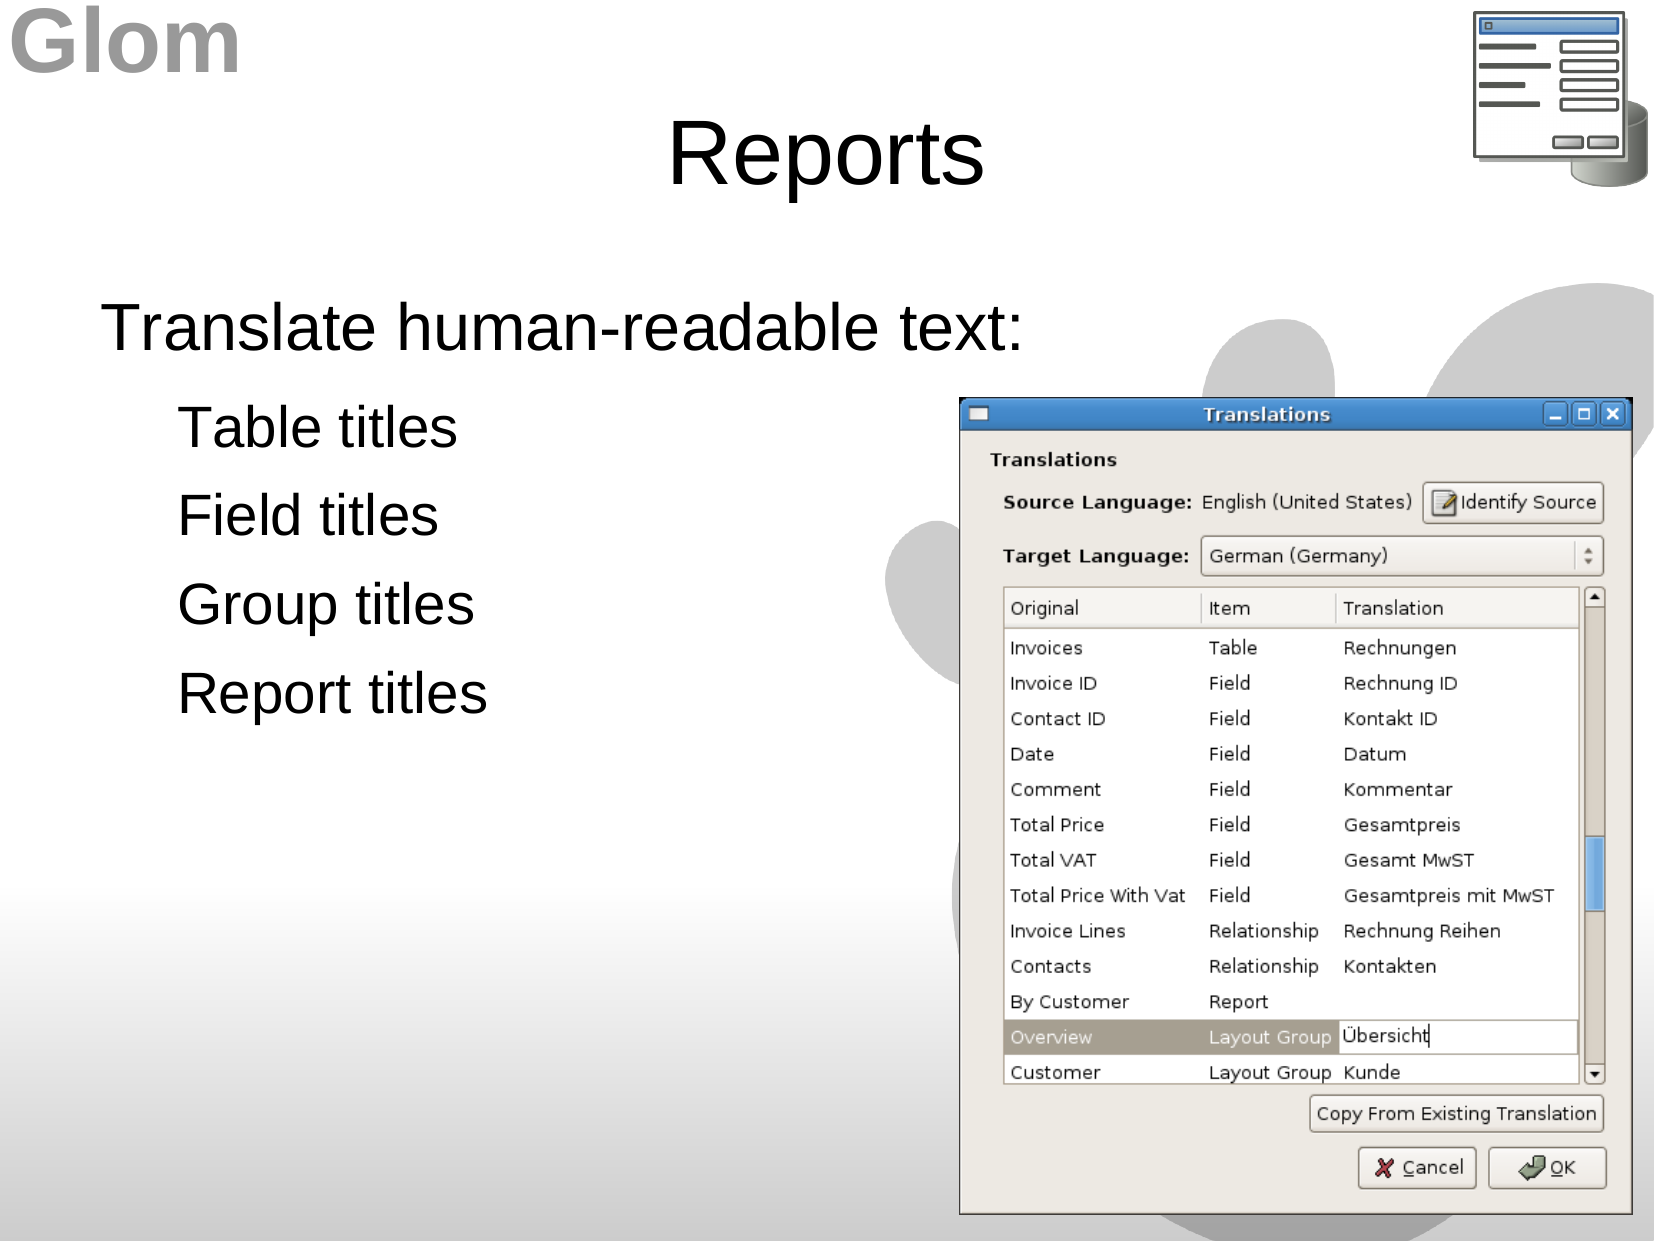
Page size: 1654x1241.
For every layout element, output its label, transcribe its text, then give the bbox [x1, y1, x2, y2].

title Reports [82, 49, 1571, 257]
list Translate human-readable text: Table titles Field titles Group titles Report titles [82, 290, 1571, 1109]
picture [1473, 11, 1648, 187]
picture [885, 283, 1654, 1241]
